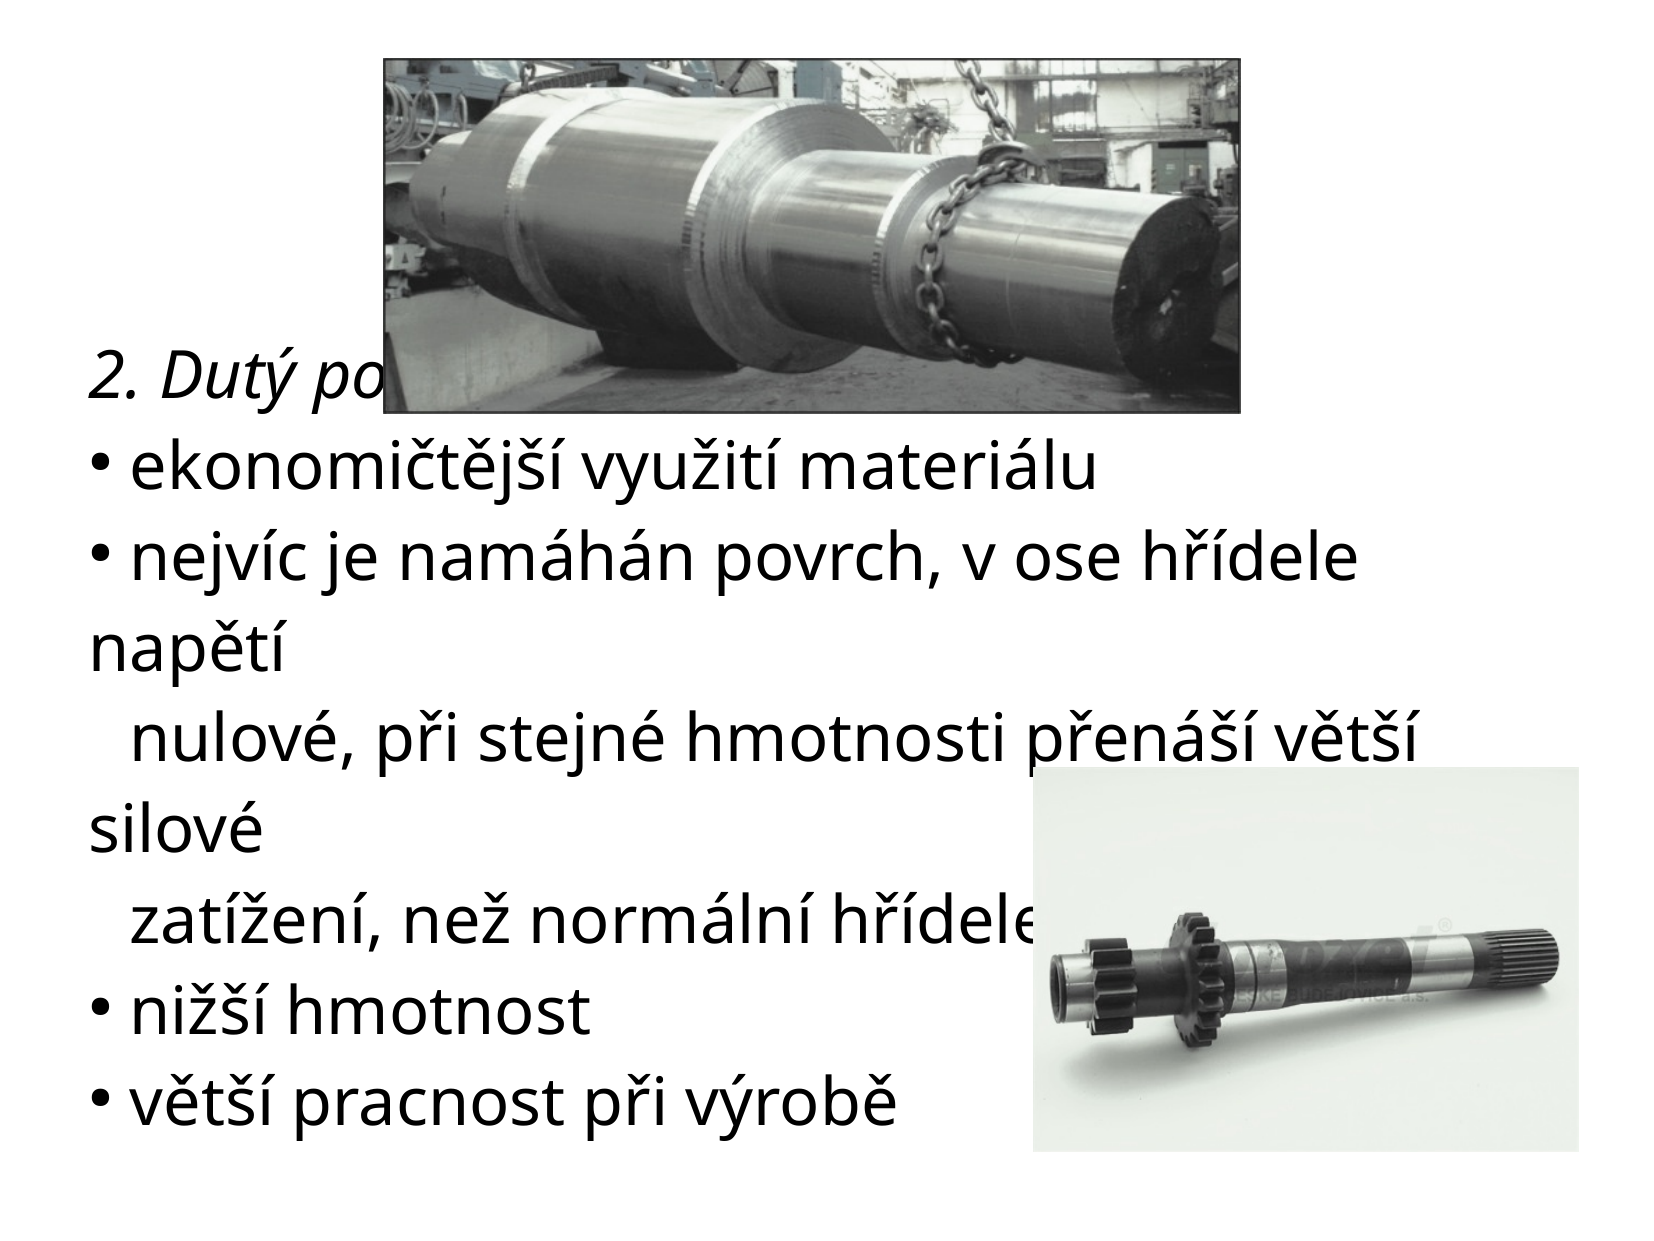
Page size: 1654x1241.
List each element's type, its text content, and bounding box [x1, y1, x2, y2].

subtitle 2. Dutý pohybový hřídel ekonomičtější využití materiálu nejvíc je namáhán povrch, v ose hřídele napětí nulové, při stejné hmotnosti přenáší větší silové zatížení, než normální hřídele nižší hmotnost větší pracnost při výrobě [88, 77, 1577, 1123]
picture [1033, 767, 1579, 1152]
picture [383, 58, 1241, 414]
